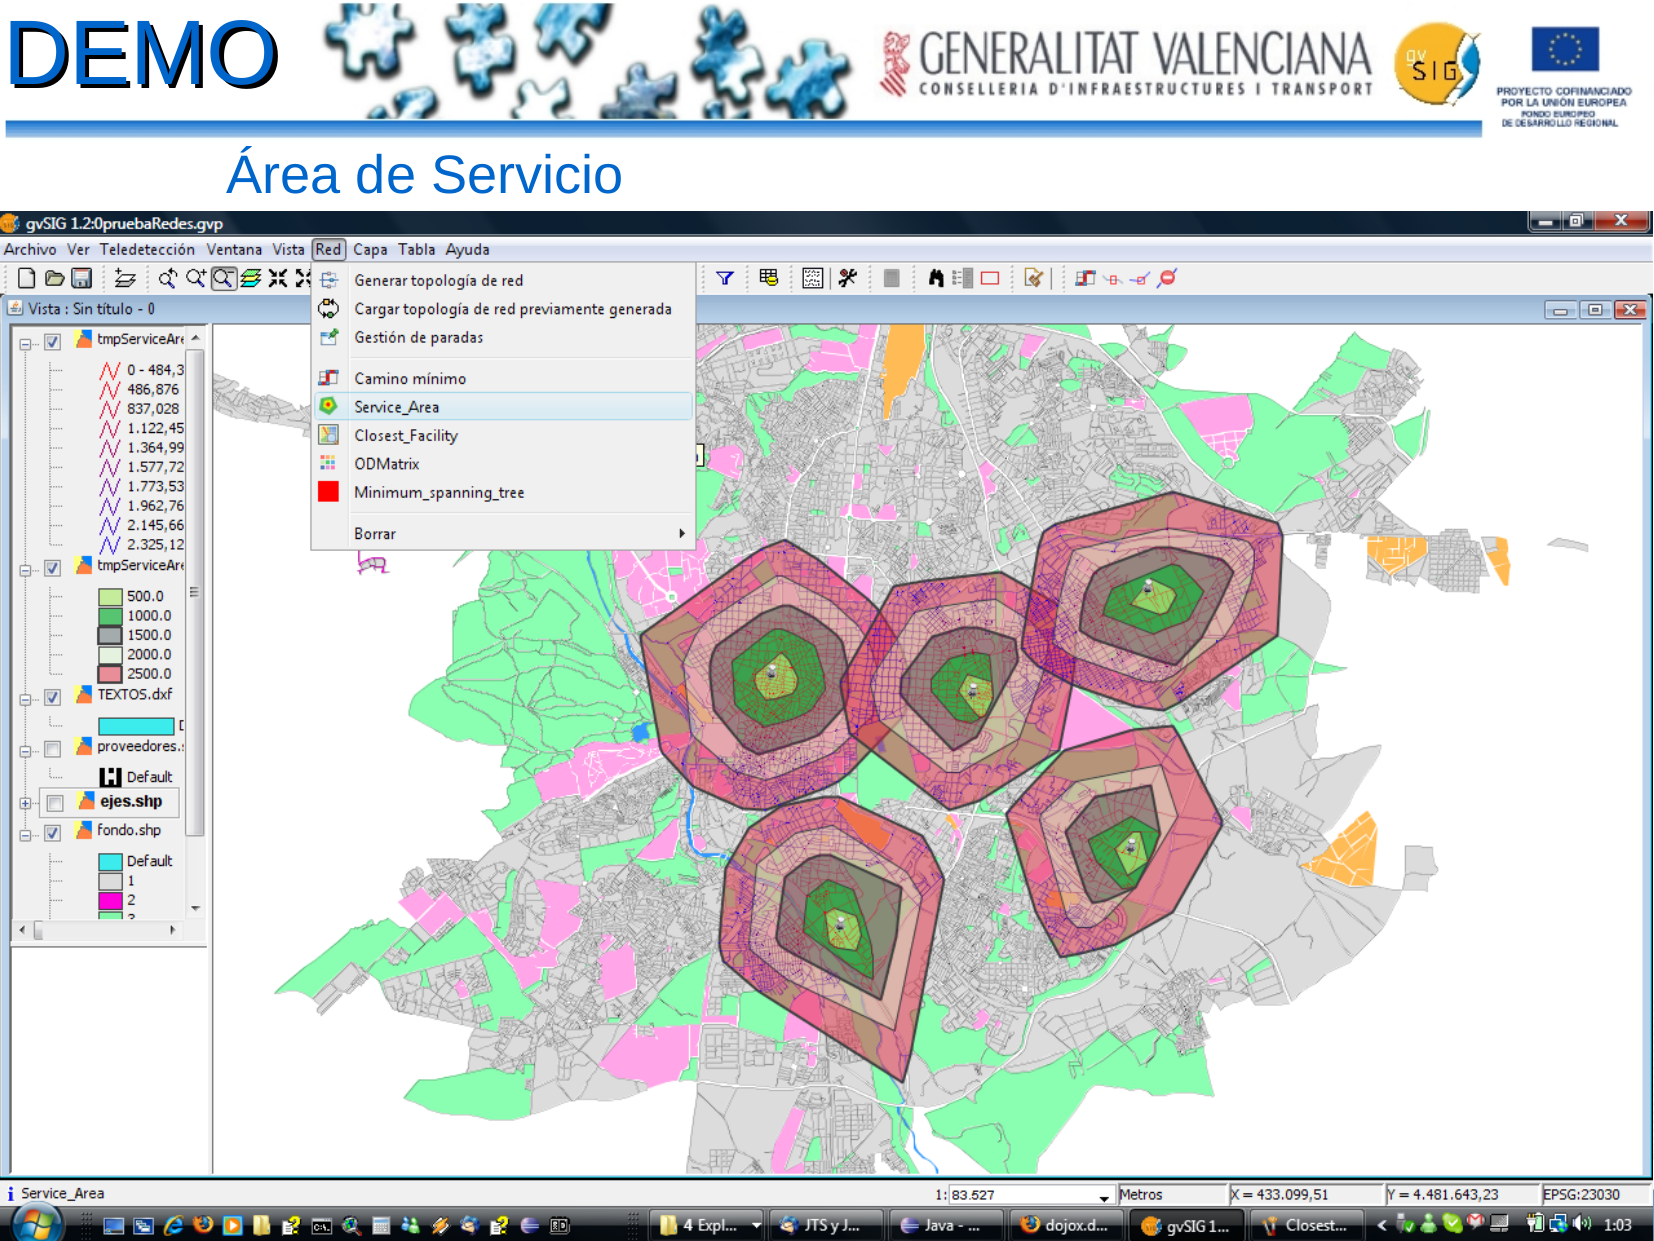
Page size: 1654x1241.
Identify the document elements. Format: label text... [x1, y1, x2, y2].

list Área de Servicio [208, 144, 1477, 207]
picture [0, 2, 1654, 1241]
title DEMO [3, 0, 443, 106]
